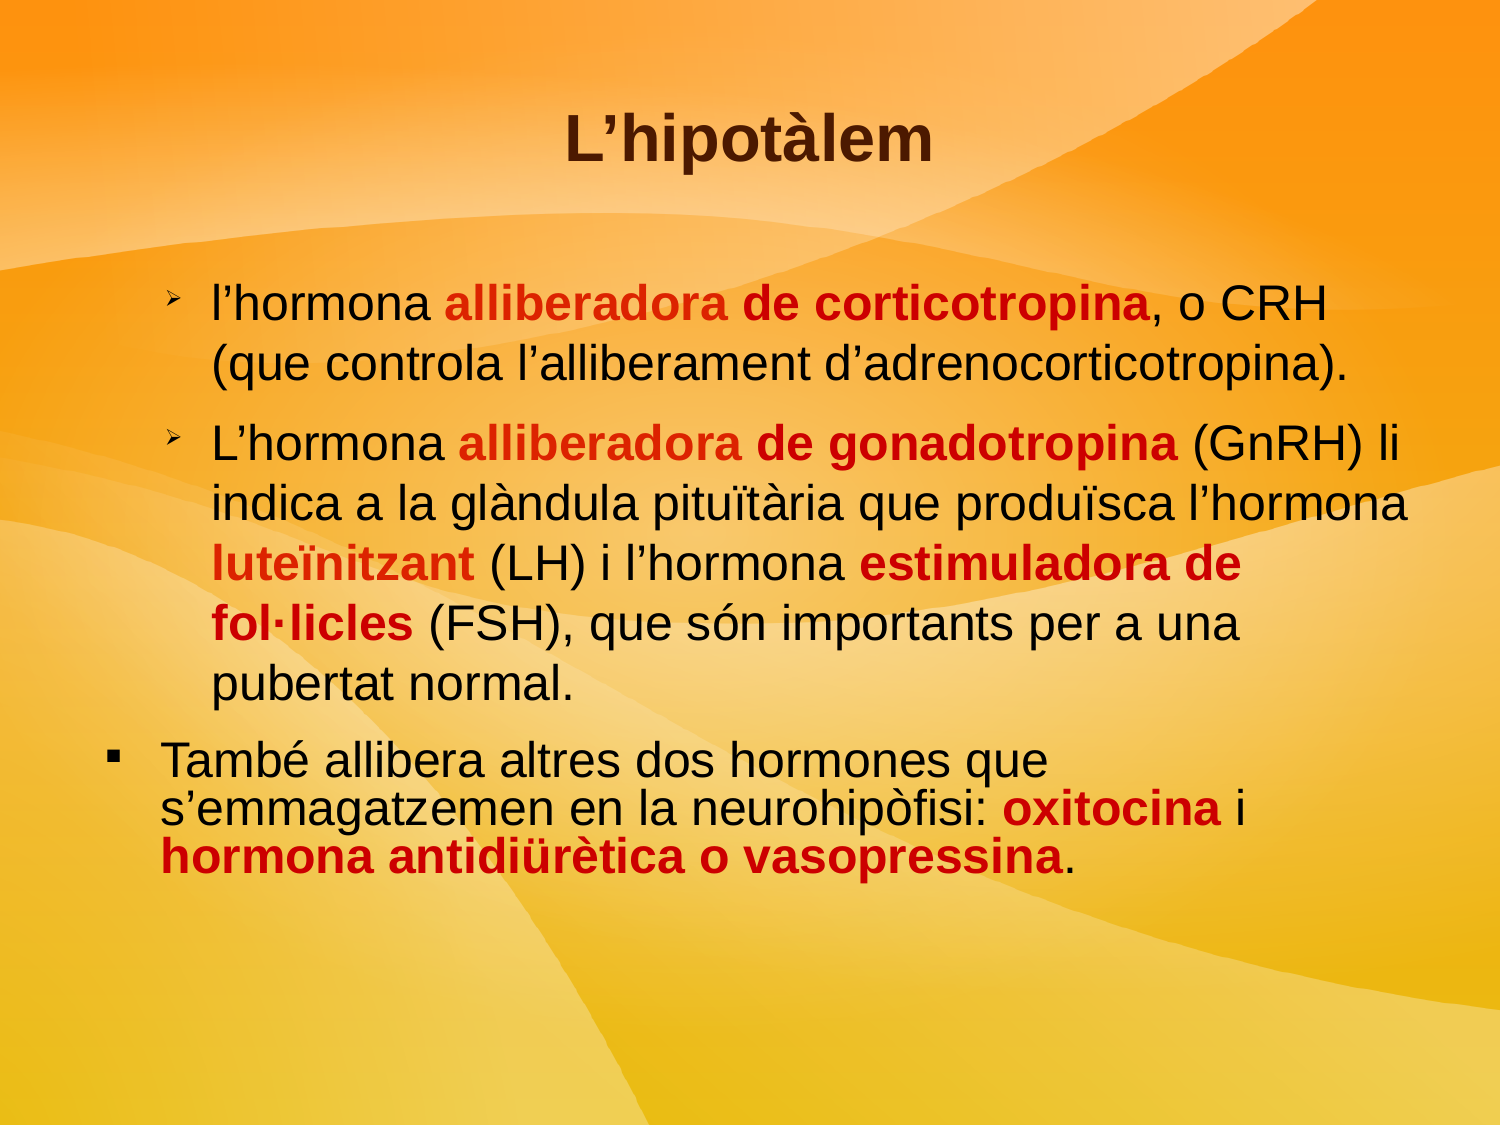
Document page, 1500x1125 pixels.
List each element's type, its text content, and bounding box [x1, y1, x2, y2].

list l’hormona alliberadora de corticotropina, o CRH (que controla l’alliberament d’adrenocorticotropina). L’hormona alliberadora de gonadotropina (GnRH) li indica a la glàndula pituïtària que produïsca l’hormona luteïnitzant (LH) i l’hormona estimuladora de fol·licles (FSH), que són importants per a una pubertat normal. També allibera altres dos hormones que s’emmagatzemen en la neurohipòfisi: oxitocina i hormona antidiürètica o vasopressina. [75, 263, 1425, 1022]
title L’hipotàlem [75, 44, 1425, 233]
picture [0, 0, 1500, 1125]
